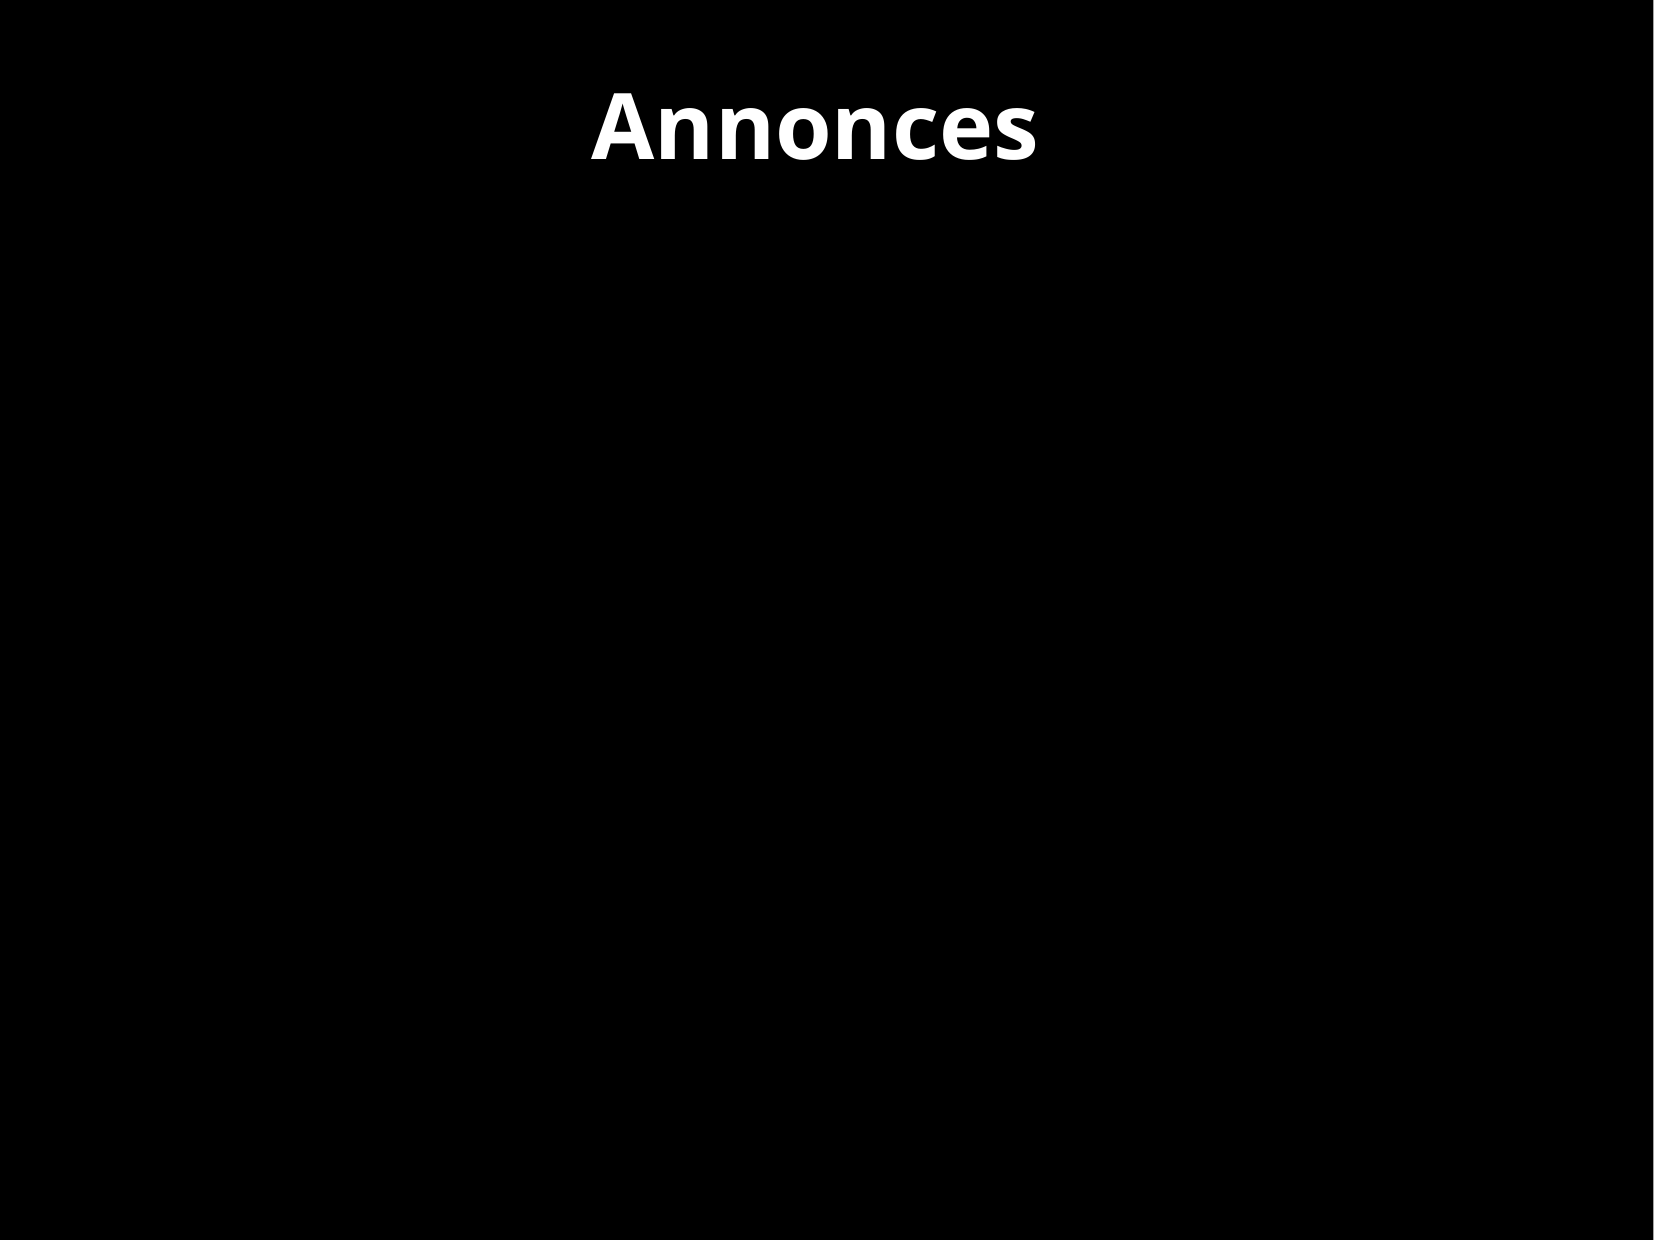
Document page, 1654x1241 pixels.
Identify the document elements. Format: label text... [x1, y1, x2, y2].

list Annonces [71, 60, 1560, 1069]
